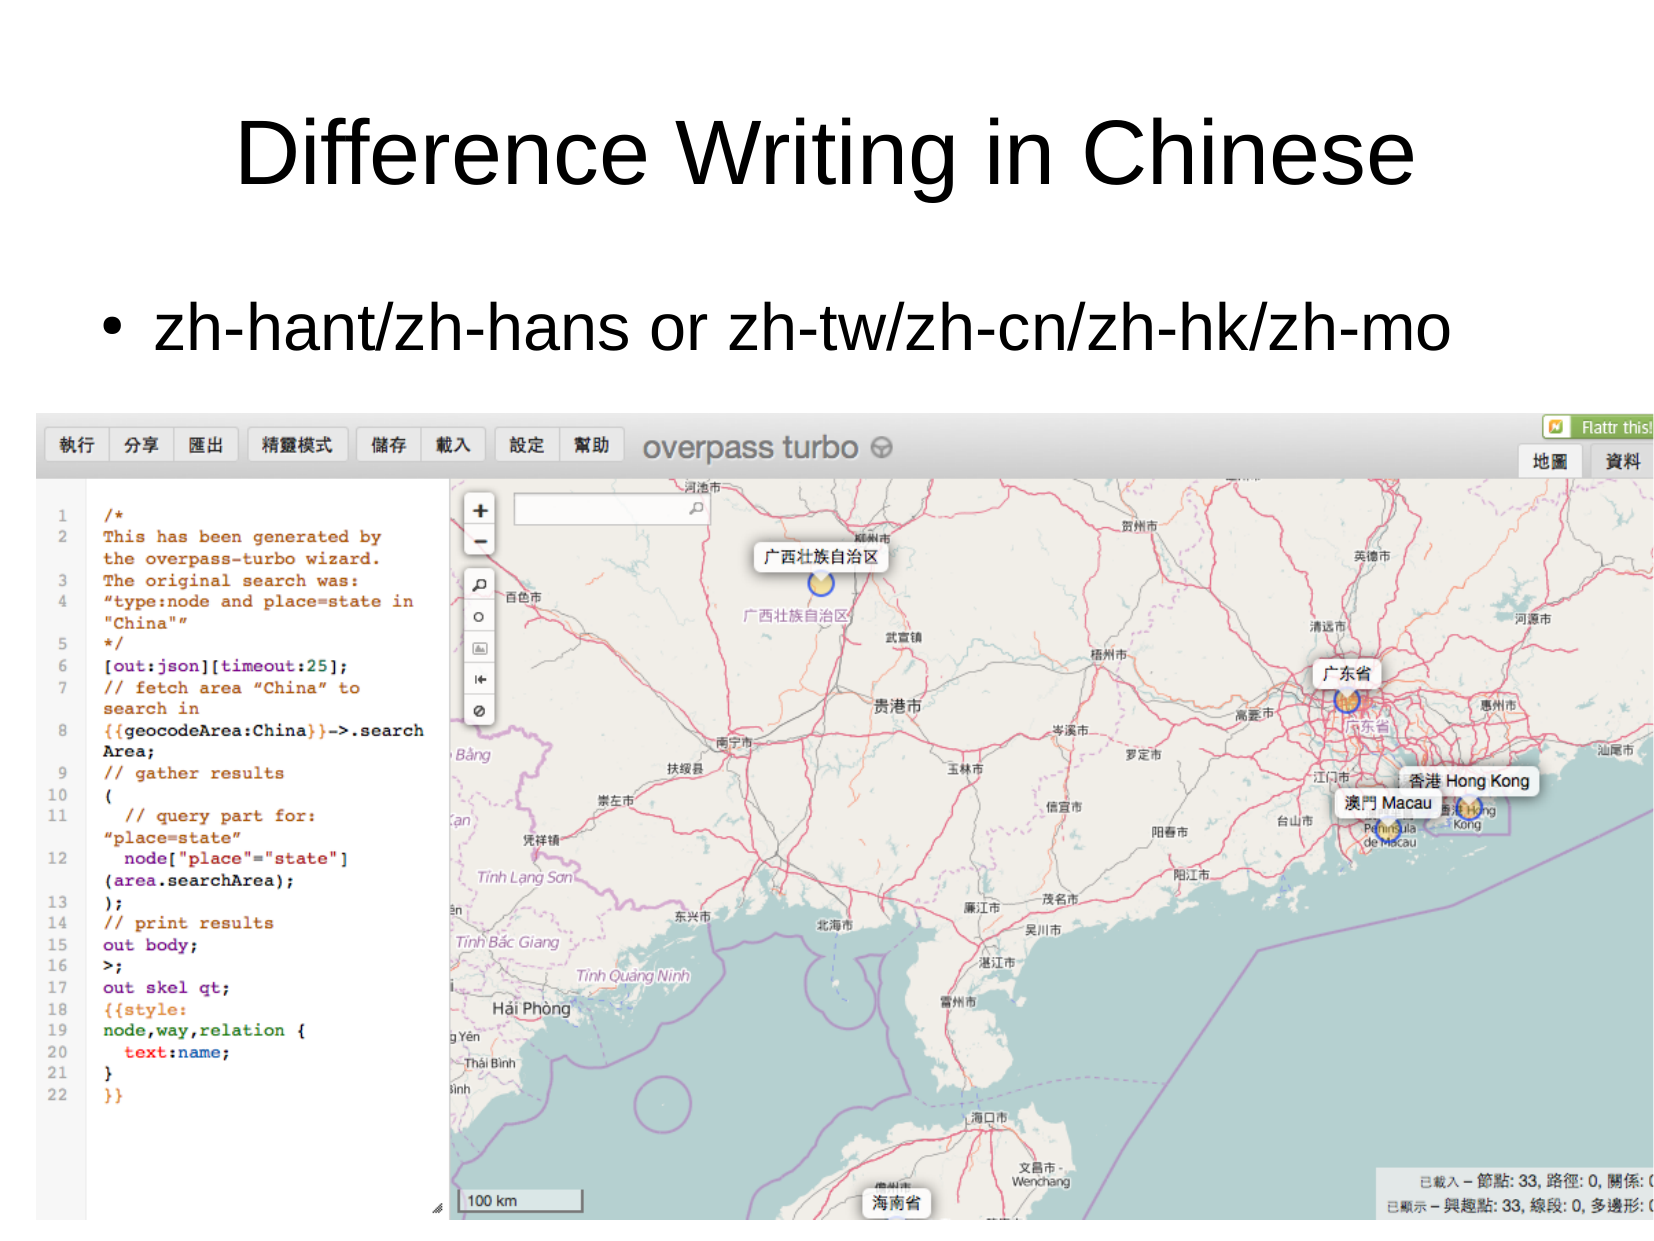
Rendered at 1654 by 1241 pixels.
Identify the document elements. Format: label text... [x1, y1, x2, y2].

list zh-hant/zh-hans or zh-tw/zh-cn/zh-hk/zh-mo [82, 290, 1571, 413]
picture [36, 413, 1654, 1220]
title Difference Writing in Chinese [82, 49, 1571, 257]
